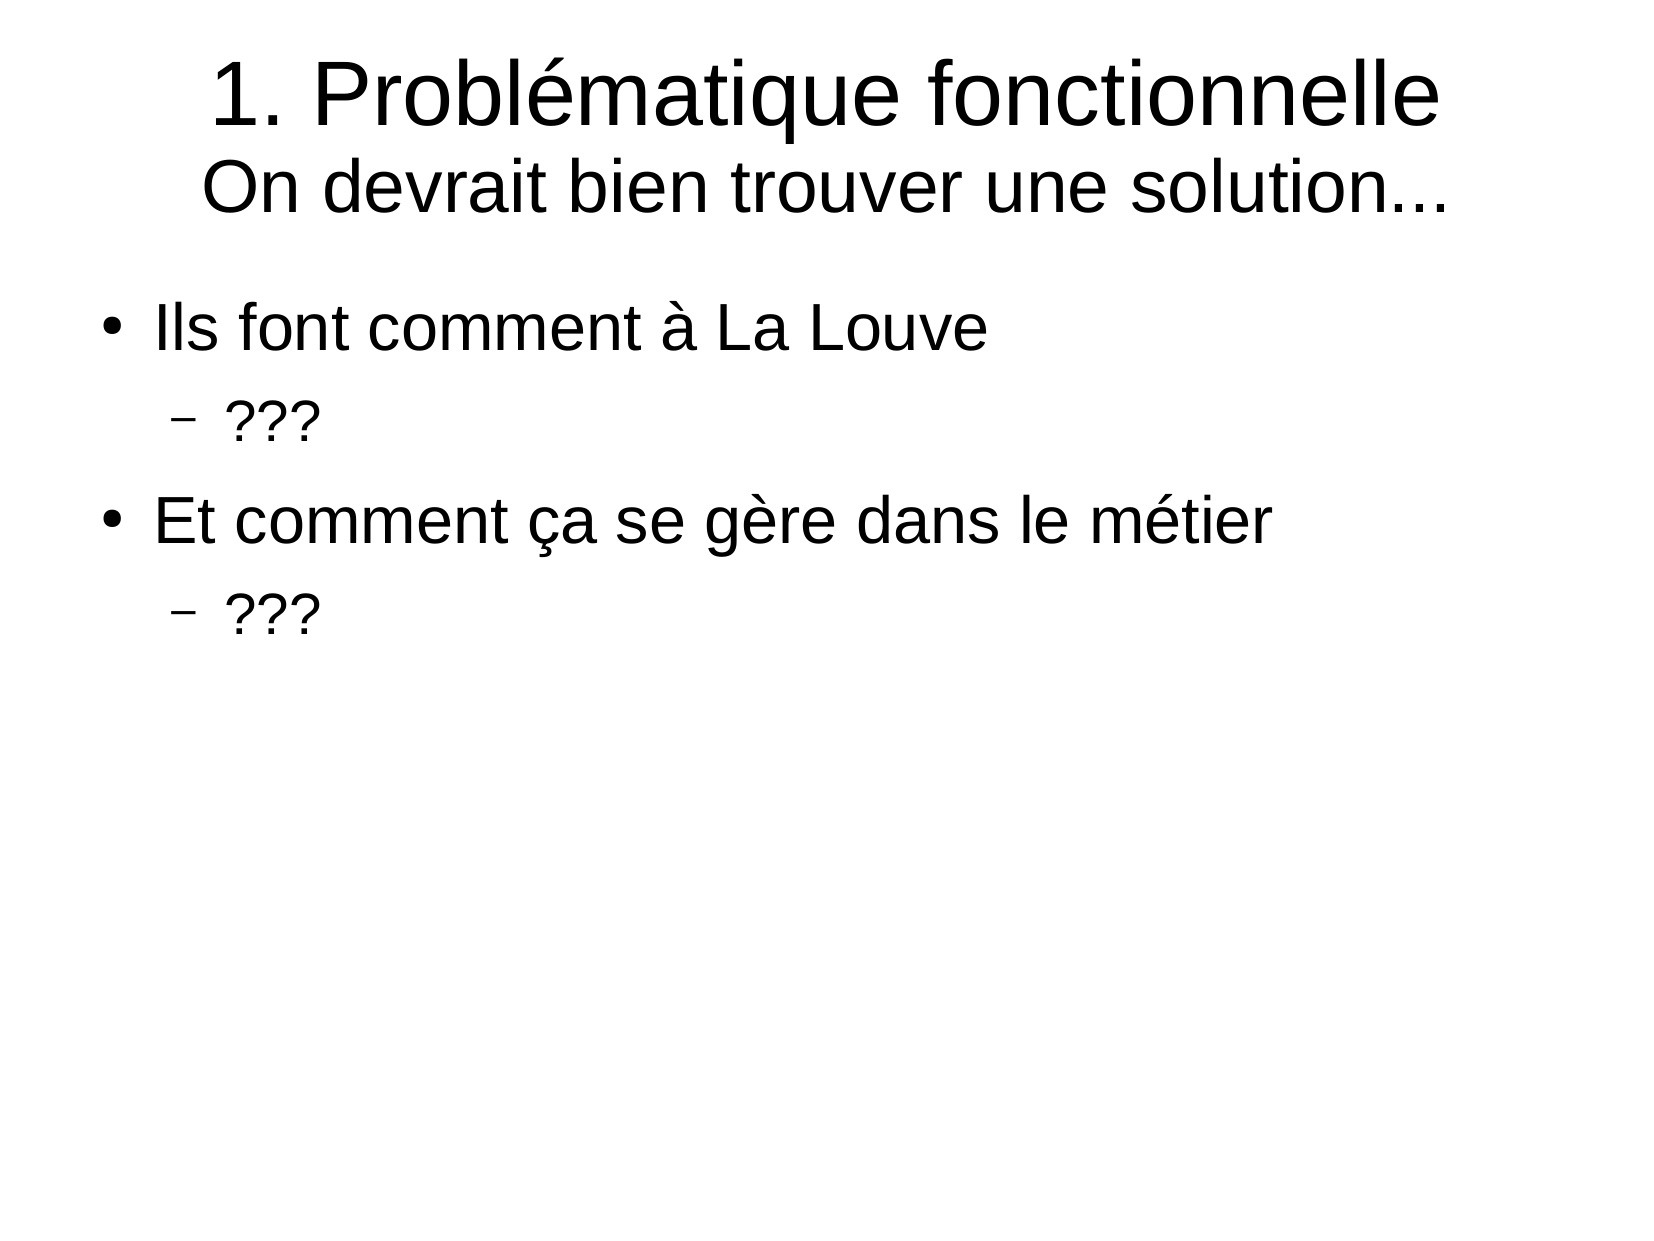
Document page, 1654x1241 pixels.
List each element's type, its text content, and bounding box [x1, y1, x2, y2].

title 1. Problématique fonctionnelle On devrait bien trouver une solution... [82, 31, 1571, 239]
list Ils font comment à La Louve ??? Et comment ça se gère dans le métier ??? [82, 290, 1571, 1205]
